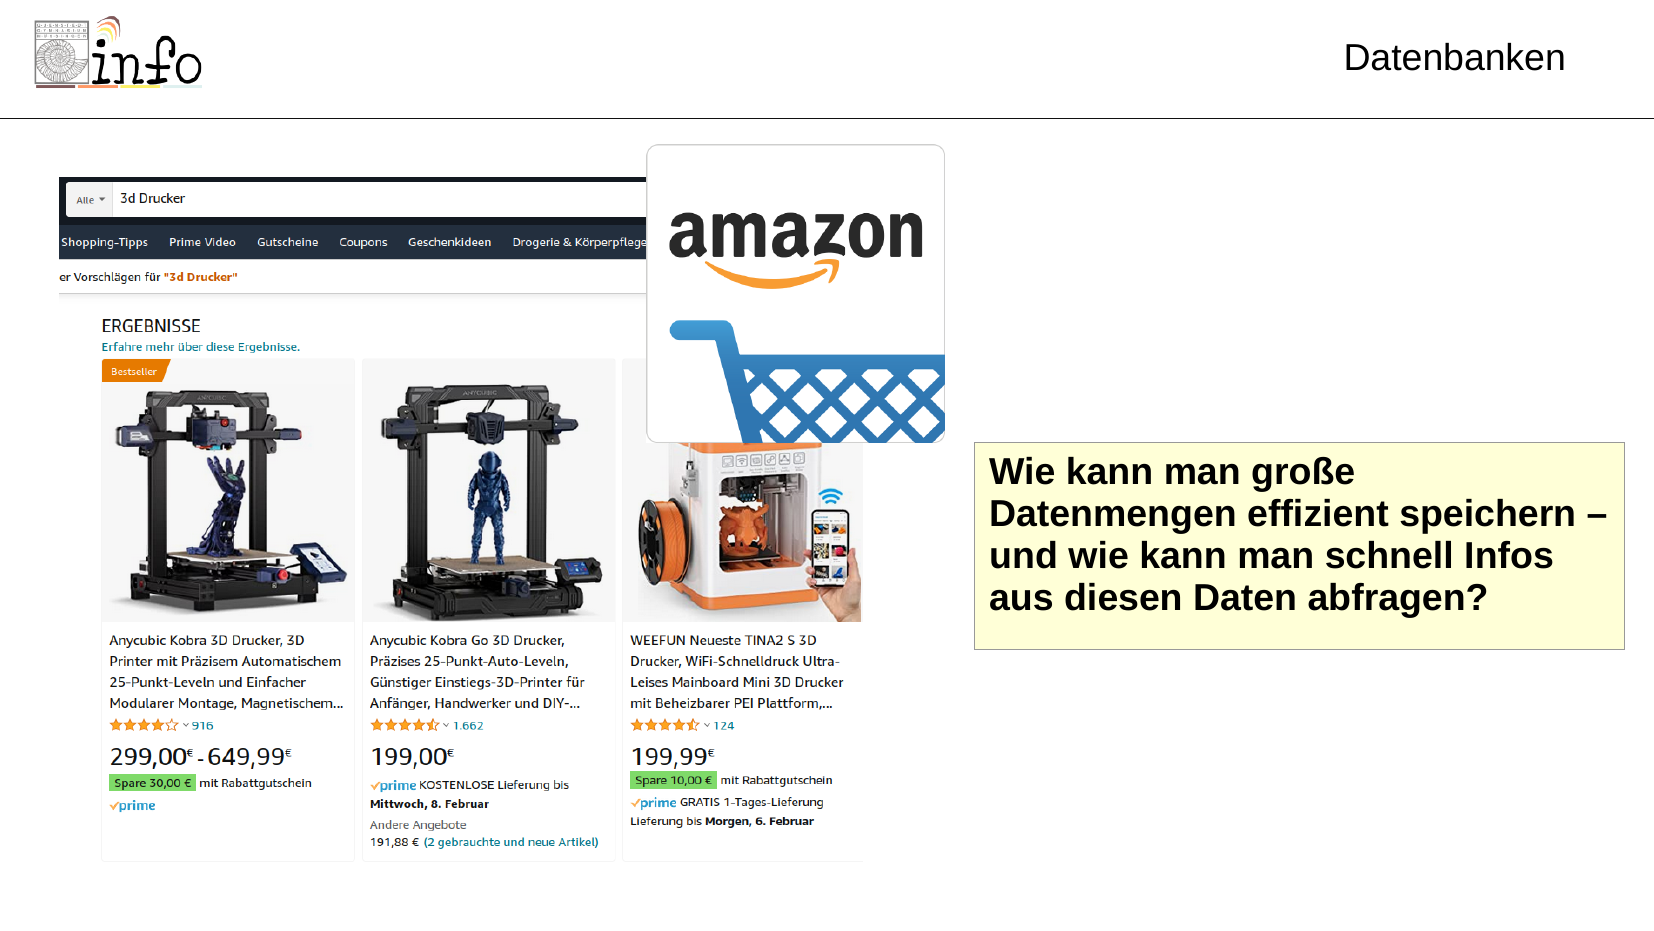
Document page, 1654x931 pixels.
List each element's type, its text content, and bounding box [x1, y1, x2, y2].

picture [29, 16, 202, 89]
text_box Wie kann man große Datenmengen effizient speichern – und wie kann man schnell Infos aus diesen Daten abfragen? [974, 442, 1625, 650]
picture [59, 144, 945, 871]
text_box Datenbanken [1328, 29, 1625, 89]
